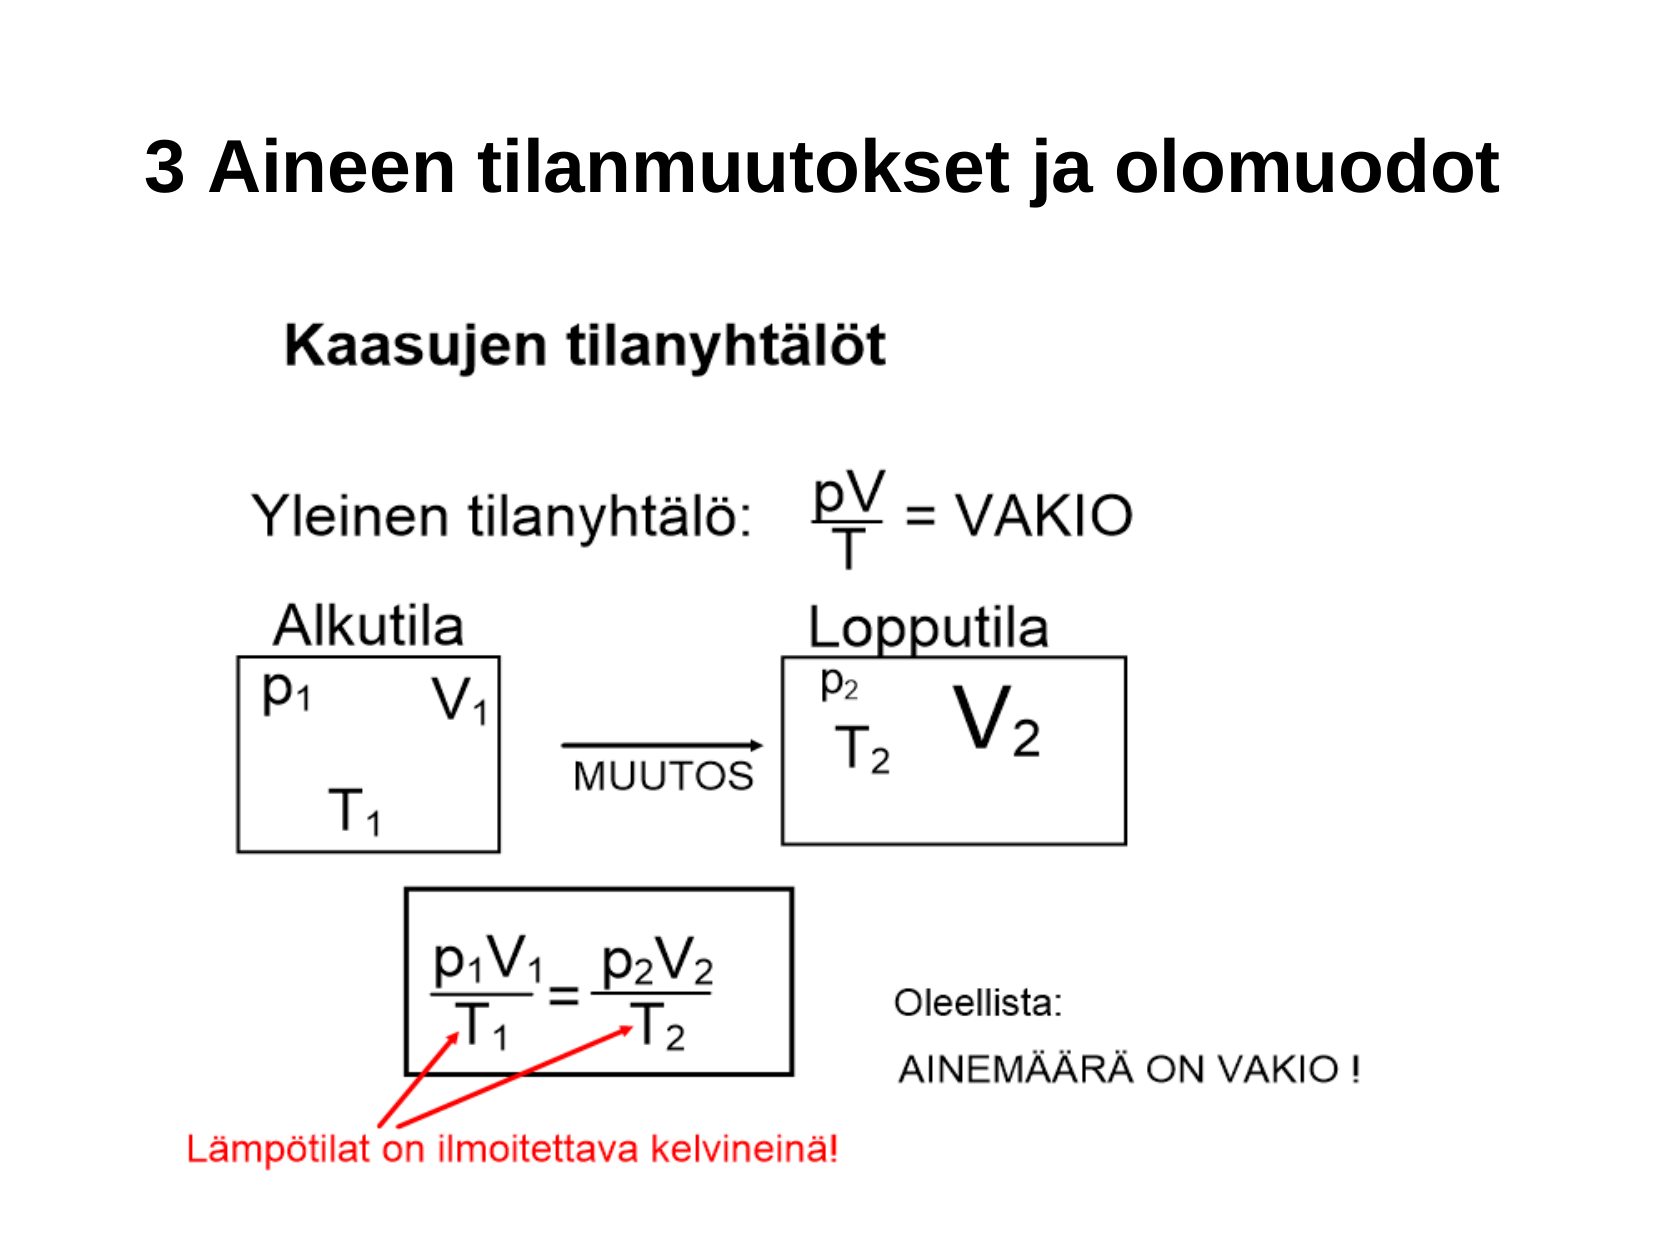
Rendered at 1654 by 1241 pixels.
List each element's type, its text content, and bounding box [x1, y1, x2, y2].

picture [141, 274, 1441, 1182]
text_box 3 Aineen tilanmuutokset ja olomuodot [129, 118, 1518, 217]
